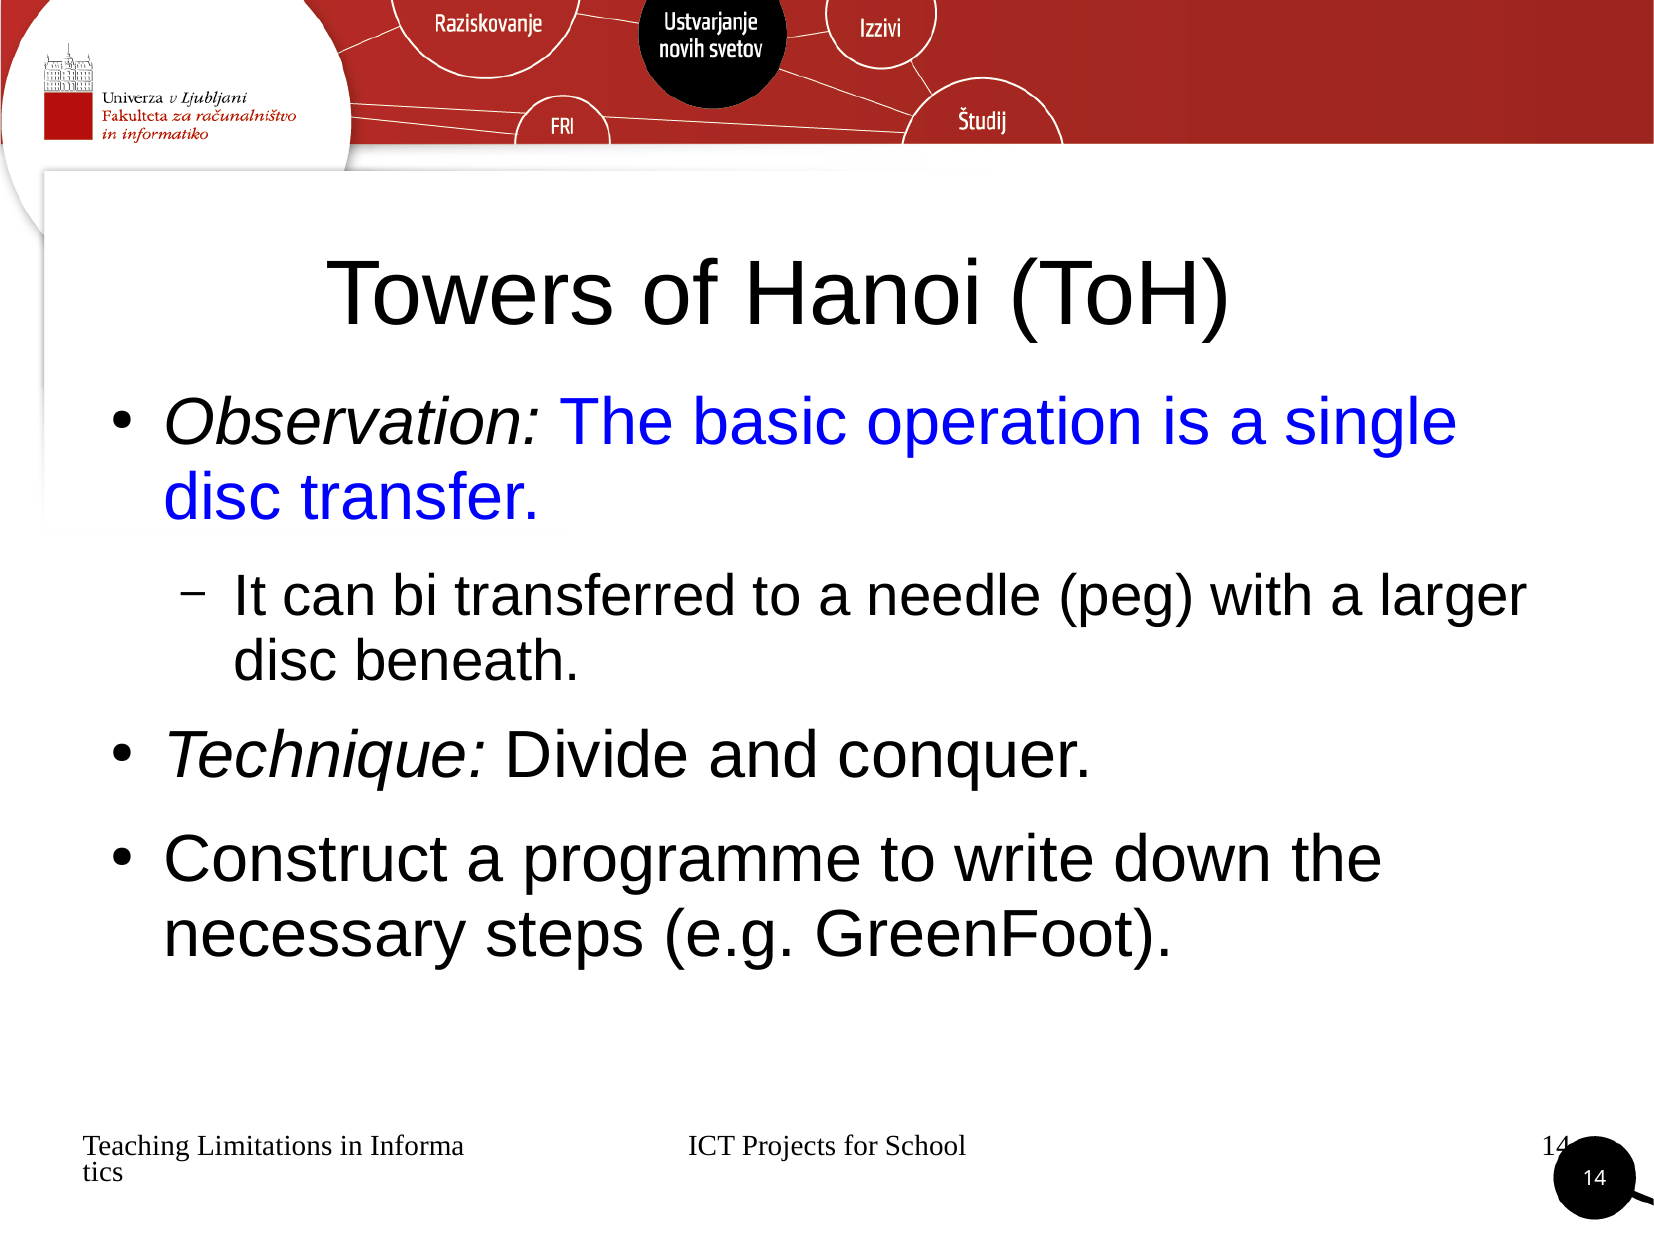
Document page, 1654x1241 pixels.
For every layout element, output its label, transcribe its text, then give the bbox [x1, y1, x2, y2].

picture [0, 0, 1654, 1241]
text_box <številka> [1553, 1145, 1636, 1212]
list Observation: The basic operation is a single disc transfer. It can bi transferred to a needle (peg) with a larger disc beneath. Technique: Divide and conquer. Construct a programme to write down the necessary steps (e.g. GreenFoot). [92, 383, 1548, 1022]
title Towers of Hanoi (ToH) [35, 188, 1524, 397]
